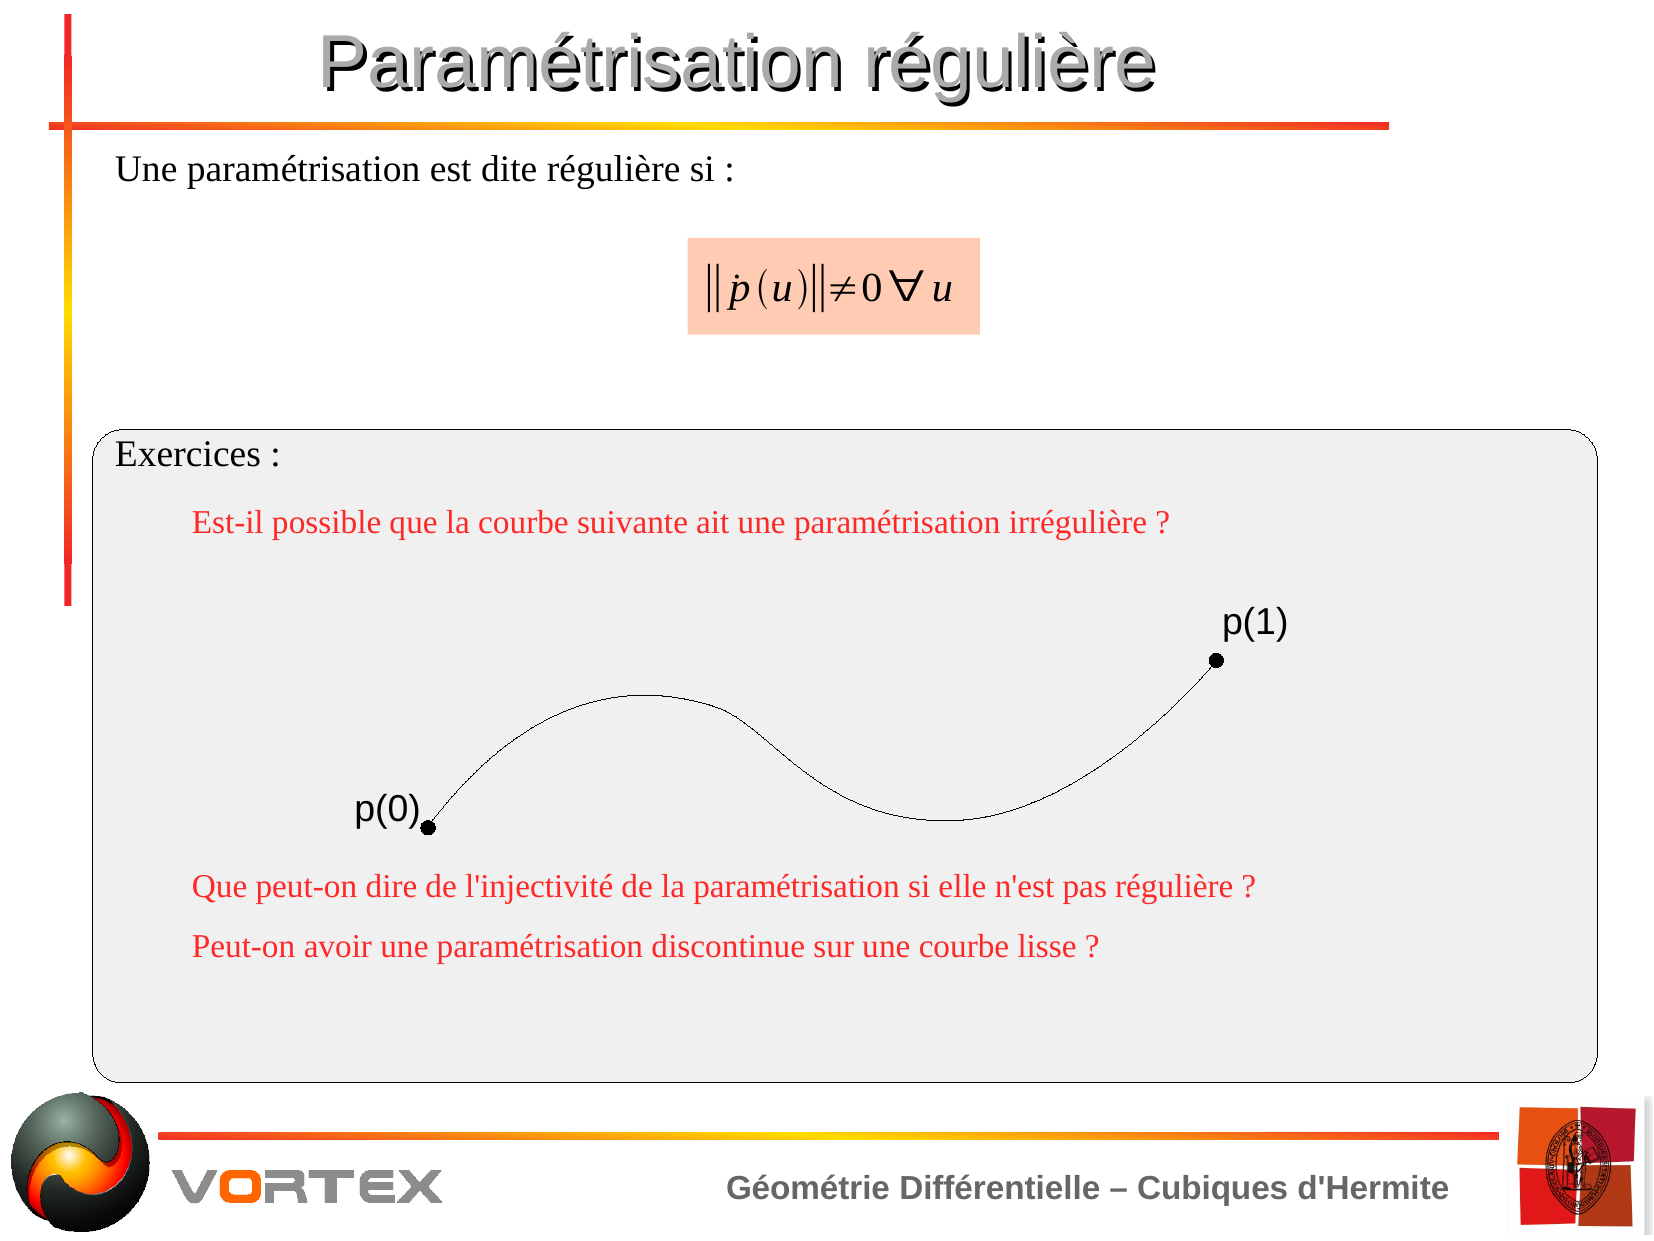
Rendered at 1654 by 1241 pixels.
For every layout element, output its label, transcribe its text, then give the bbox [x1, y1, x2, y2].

title Paramétrisation régulière [82, 4, 1392, 120]
text_box [92, 436, 1598, 1083]
text_box p(1) [1207, 592, 1310, 702]
text_box p(0) [339, 779, 443, 889]
picture [11, 1092, 443, 1232]
chart [694, 261, 960, 314]
list Une paramétrisation est dite régulière si : Exercices : Est-il possible que la courbe suivante ait une paramétrisation irrégulière ? Que peut-on dire de l'injectivité de la paramétrisation si elle n'est pas régulière ? Peut-on avoir une paramétrisation discontinue sur une courbe lisse ? [97, 148, 1586, 967]
picture [1505, 1096, 1653, 1235]
